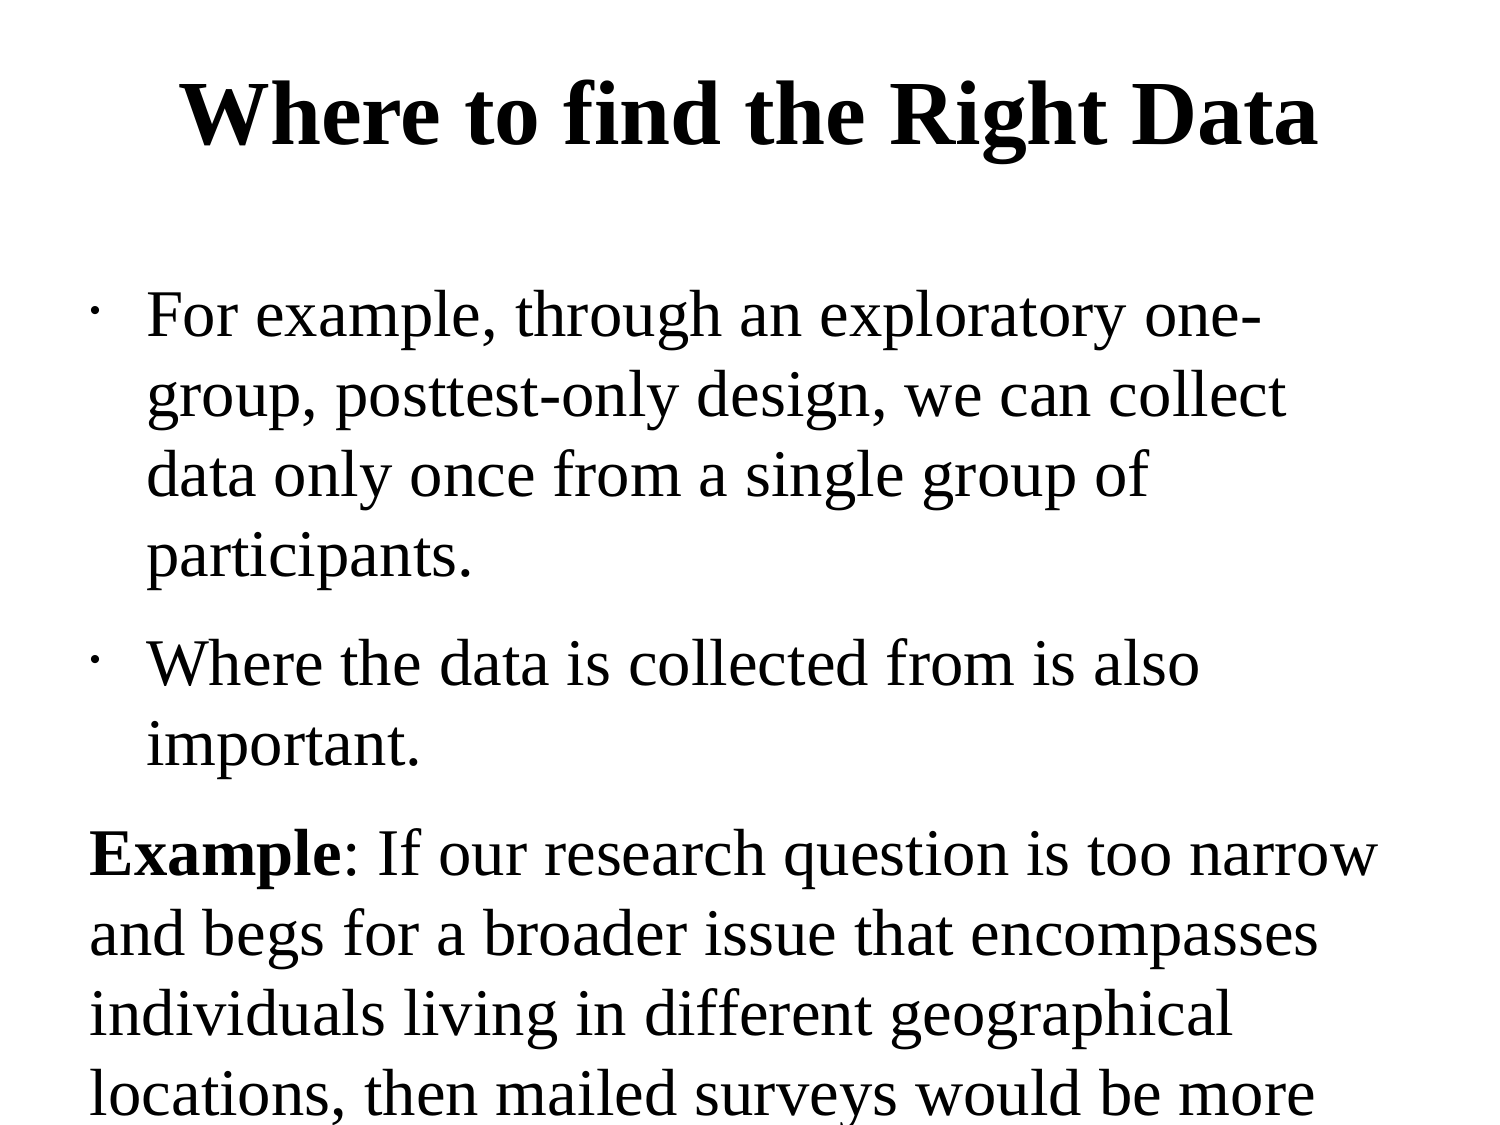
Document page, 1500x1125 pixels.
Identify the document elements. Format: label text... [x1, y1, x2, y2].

list For example, through an exploratory one-group, posttest-only design, we can collect data only once from a single group of participants. Where the data is collected from is also important. Example: If our research question is too narrow and begs for a broader issue that encompasses individuals living in different geographical locations, then mailed surveys would be more feasible than interviews [75, 262, 1425, 1088]
title Where to find the Right Data [75, 45, 1425, 233]
